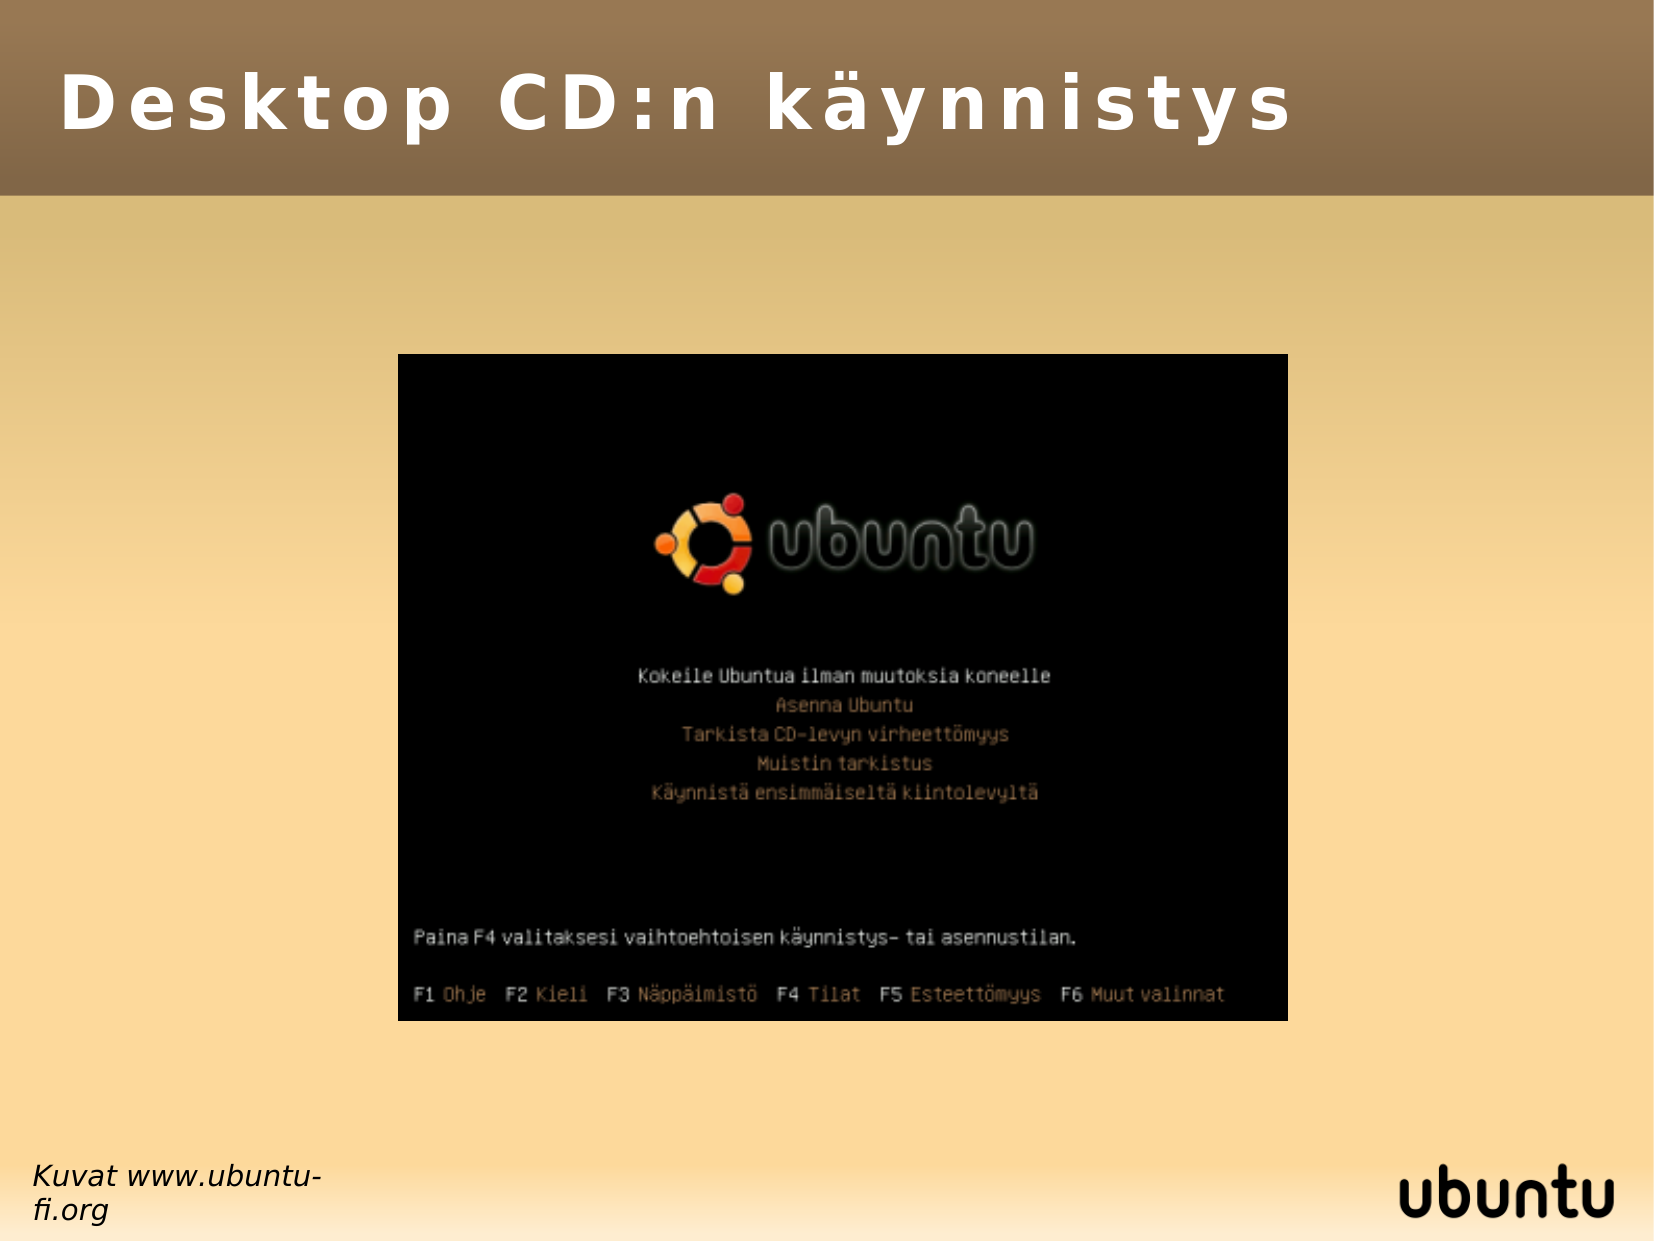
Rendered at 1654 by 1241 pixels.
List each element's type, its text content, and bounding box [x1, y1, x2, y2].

title Desktop CD:n käynnistys [59, 29, 1595, 178]
text_box Kuvat www.ubuntu-fi.org [18, 1151, 414, 1201]
picture [0, 0, 1654, 1241]
